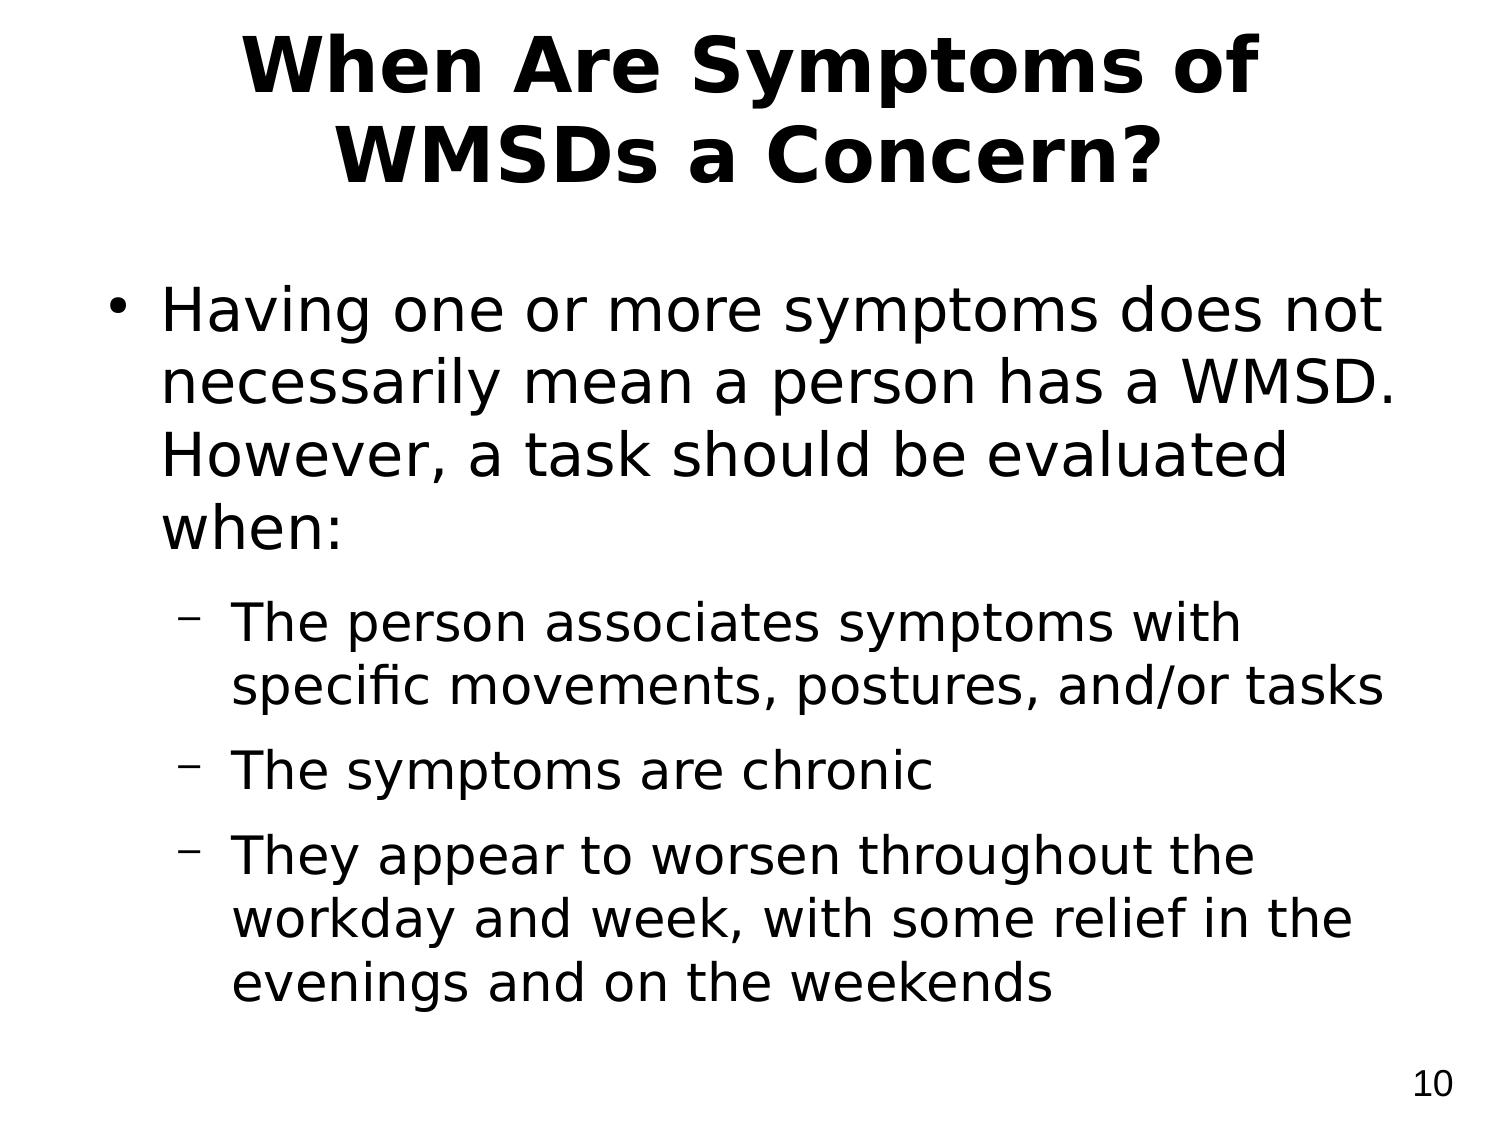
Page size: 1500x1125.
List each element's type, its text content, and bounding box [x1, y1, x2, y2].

list Having one or more symptoms does not necessarily mean a person has a WMSD. However, a task should be evaluated when: The person associates symptoms with specific movements, postures, and/or tasks The symptoms are chronic They appear to worsen throughout the workday and week, with some relief in the evenings and on the weekends [75, 263, 1425, 916]
title When Are Symptoms of WMSDs a Concern? [75, 21, 1425, 201]
list [1099, 542, 1397, 1014]
